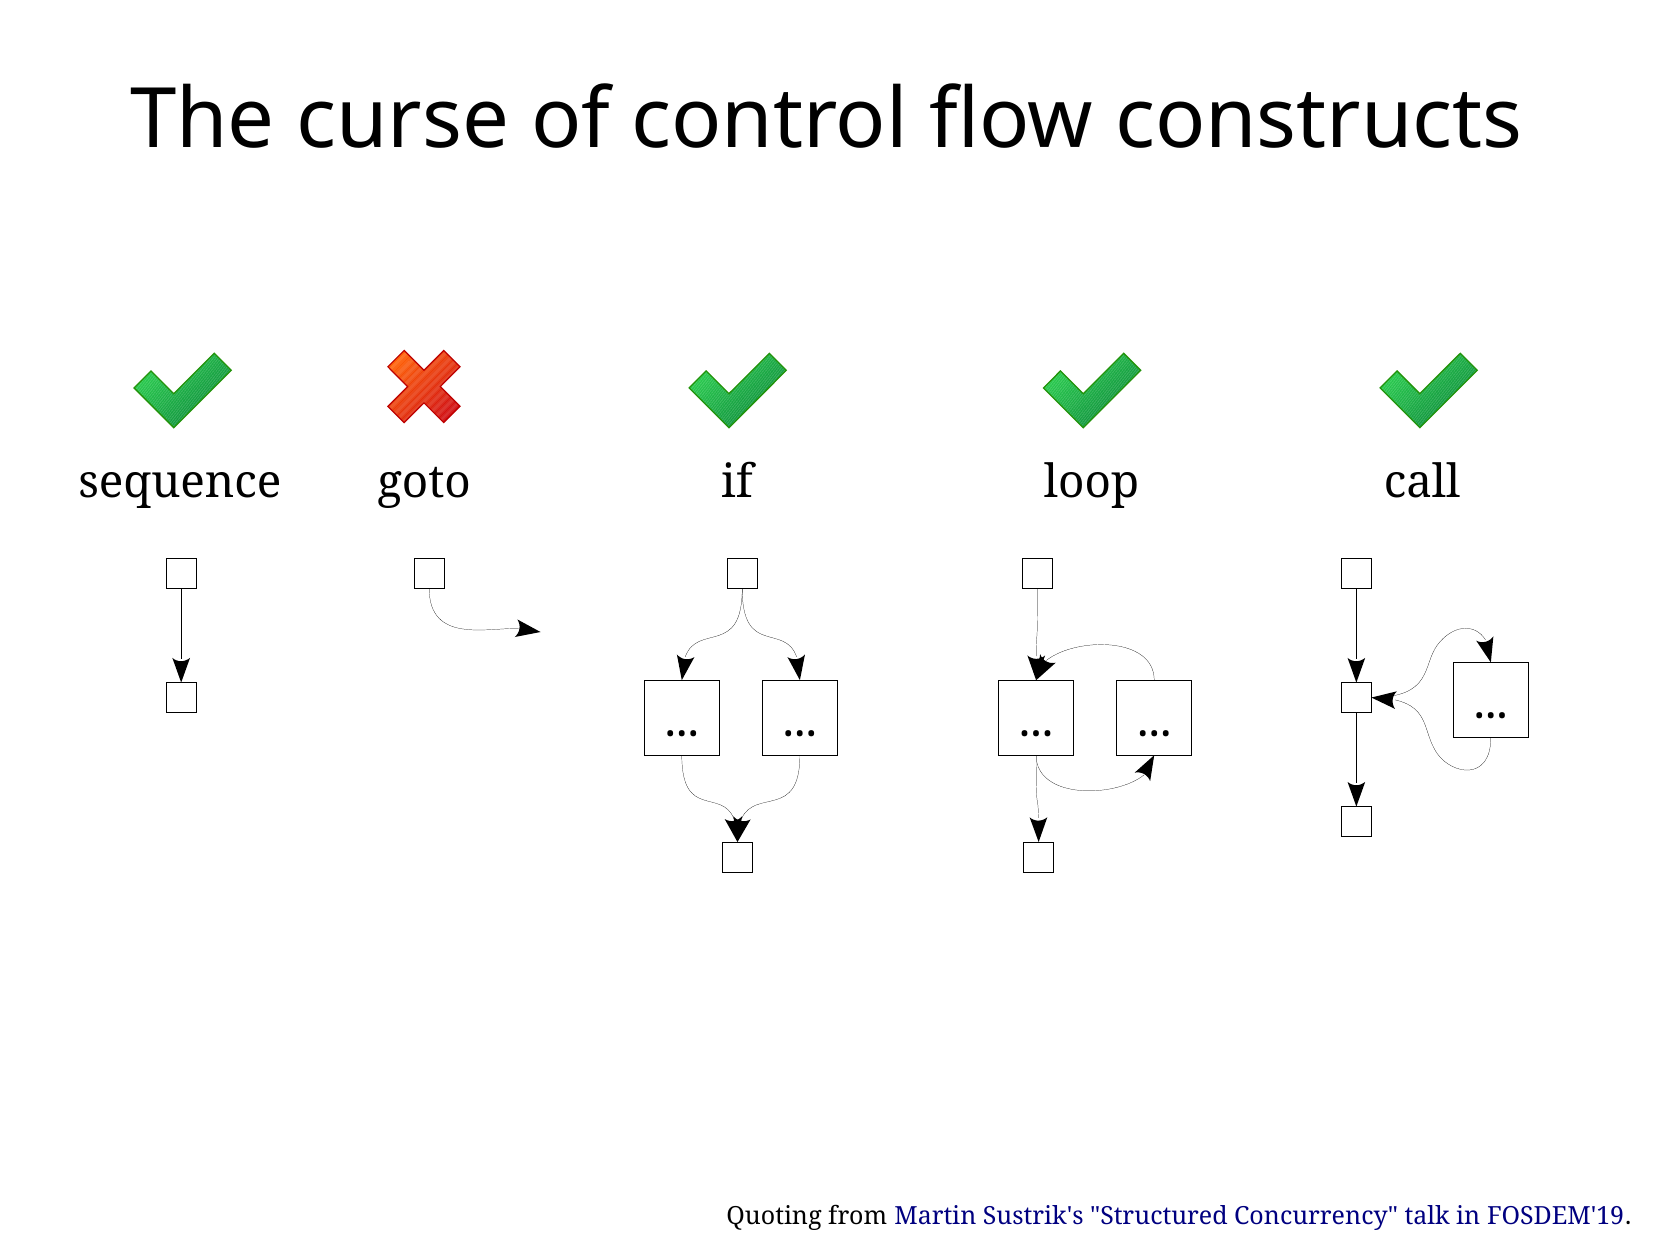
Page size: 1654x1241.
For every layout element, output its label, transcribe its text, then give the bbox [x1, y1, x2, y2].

text_box goto [341, 449, 507, 511]
picture [360, 323, 487, 449]
text_box ... [762, 680, 838, 756]
text_box loop [1009, 449, 1175, 511]
text_box call [1339, 449, 1505, 511]
text_box sequence [60, 426, 301, 534]
picture [1023, 319, 1159, 455]
text_box ... [998, 680, 1074, 756]
picture [669, 319, 805, 455]
title The curse of control flow constructs [83, 49, 1572, 181]
text_box ... [644, 680, 720, 756]
picture [1360, 319, 1496, 455]
text_box ... [1116, 680, 1192, 756]
text_box Quoting from Martin Sustrik's "Structured Concurrency" talk in FOSDEM'19. [581, 1189, 1647, 1241]
text_box if [654, 449, 820, 511]
picture [114, 319, 250, 455]
text_box ... [1453, 662, 1529, 738]
